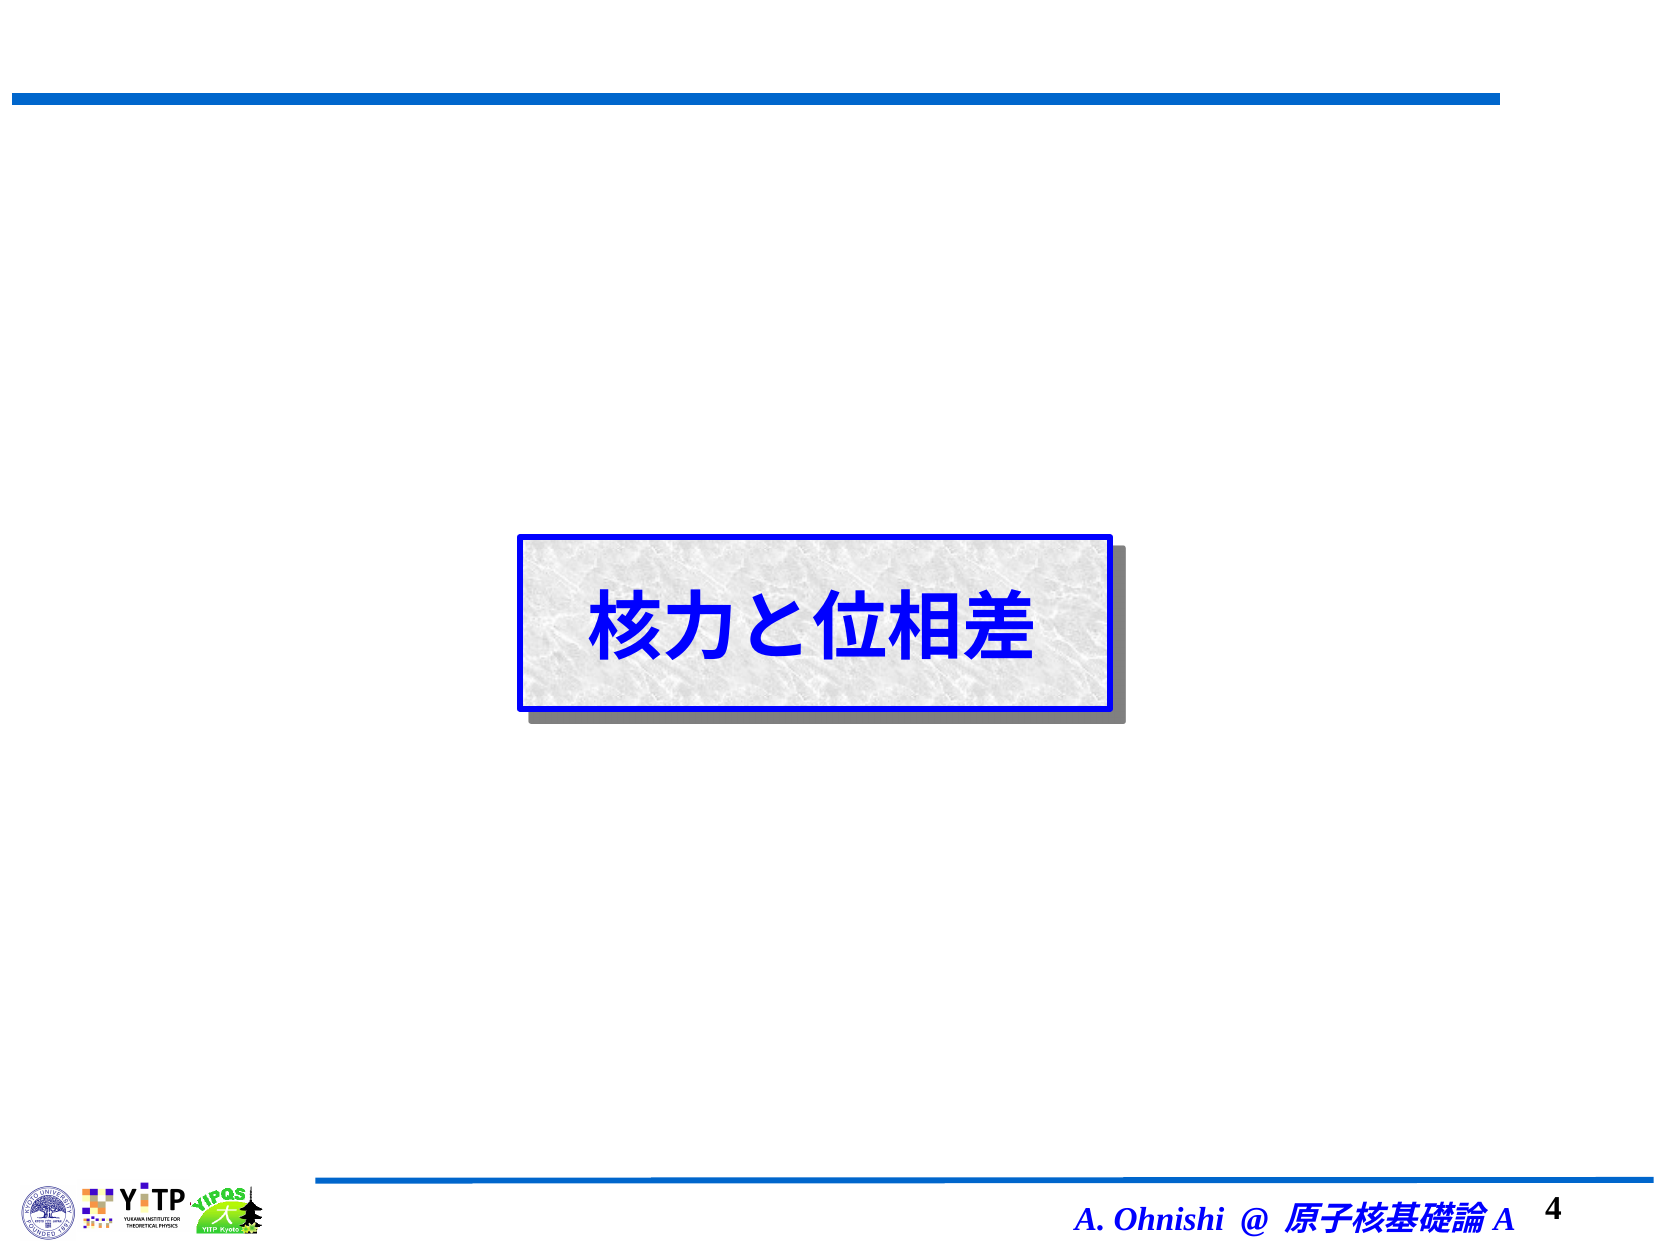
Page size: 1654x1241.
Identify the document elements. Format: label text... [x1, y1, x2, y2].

picture [77, 1179, 263, 1234]
text_box 核力と位相差 [519, 537, 1111, 709]
picture [20, 1185, 76, 1241]
